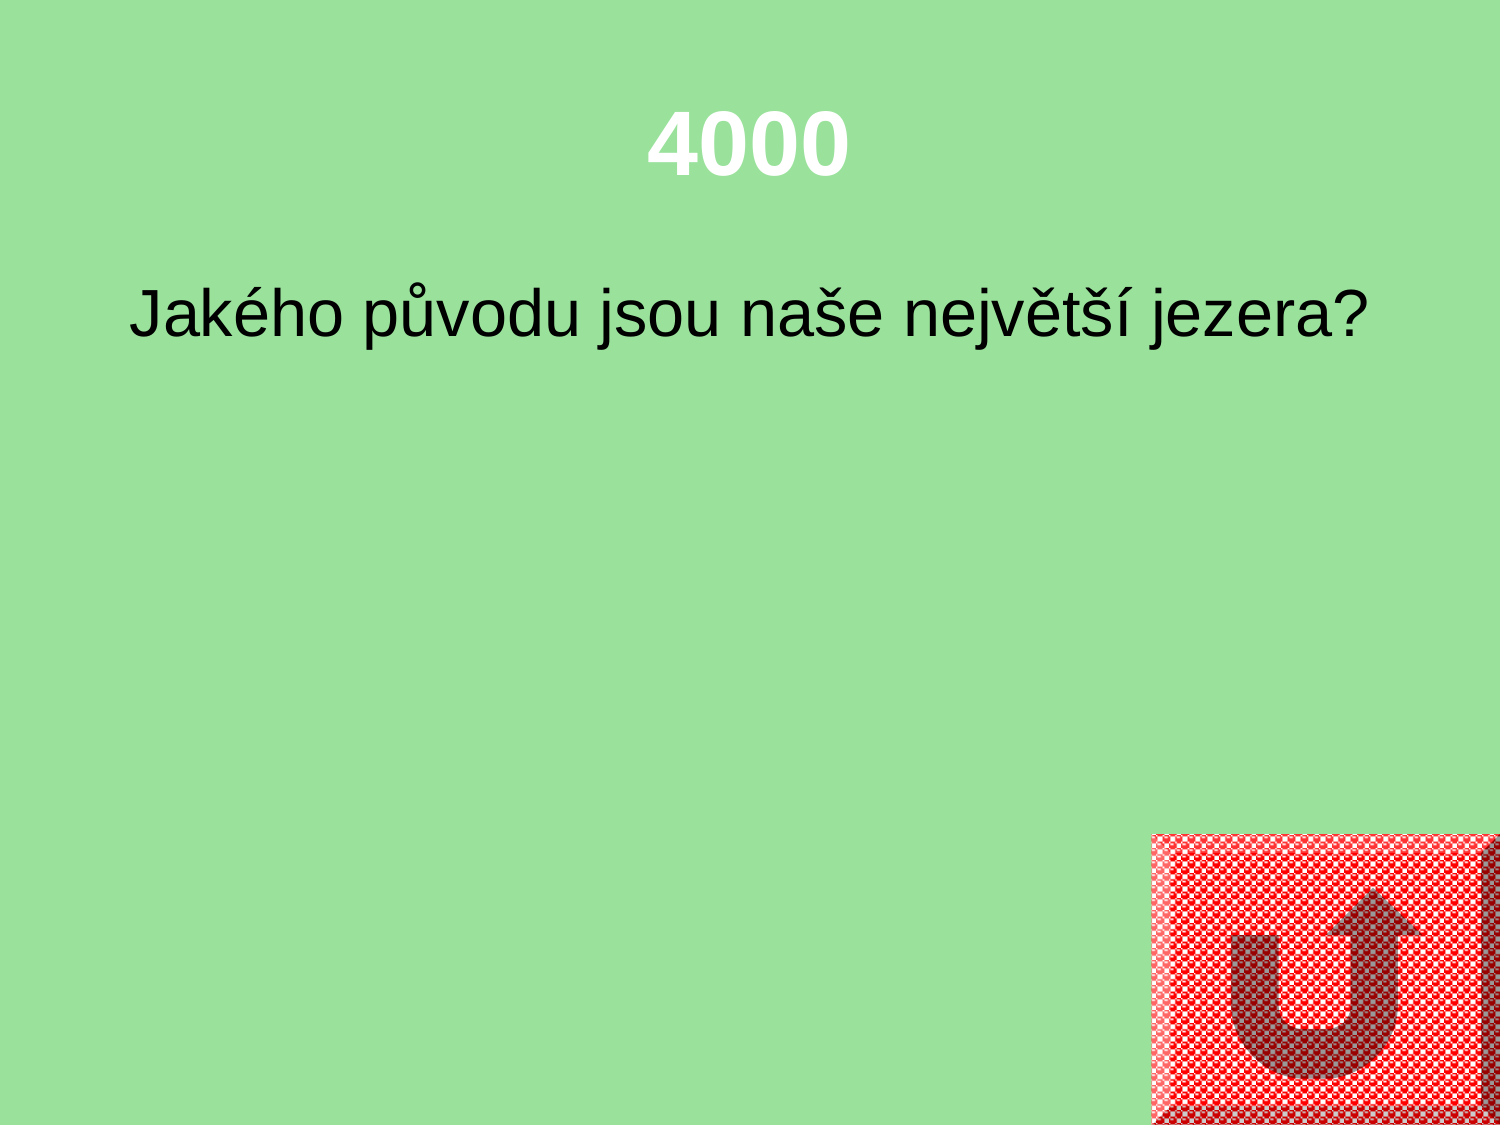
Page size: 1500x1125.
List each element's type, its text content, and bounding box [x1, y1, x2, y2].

list Jakého původu jsou naše největší jezera? [75, 262, 1426, 1006]
text_box [1153, 834, 1500, 1125]
title 4000 [75, 45, 1426, 233]
